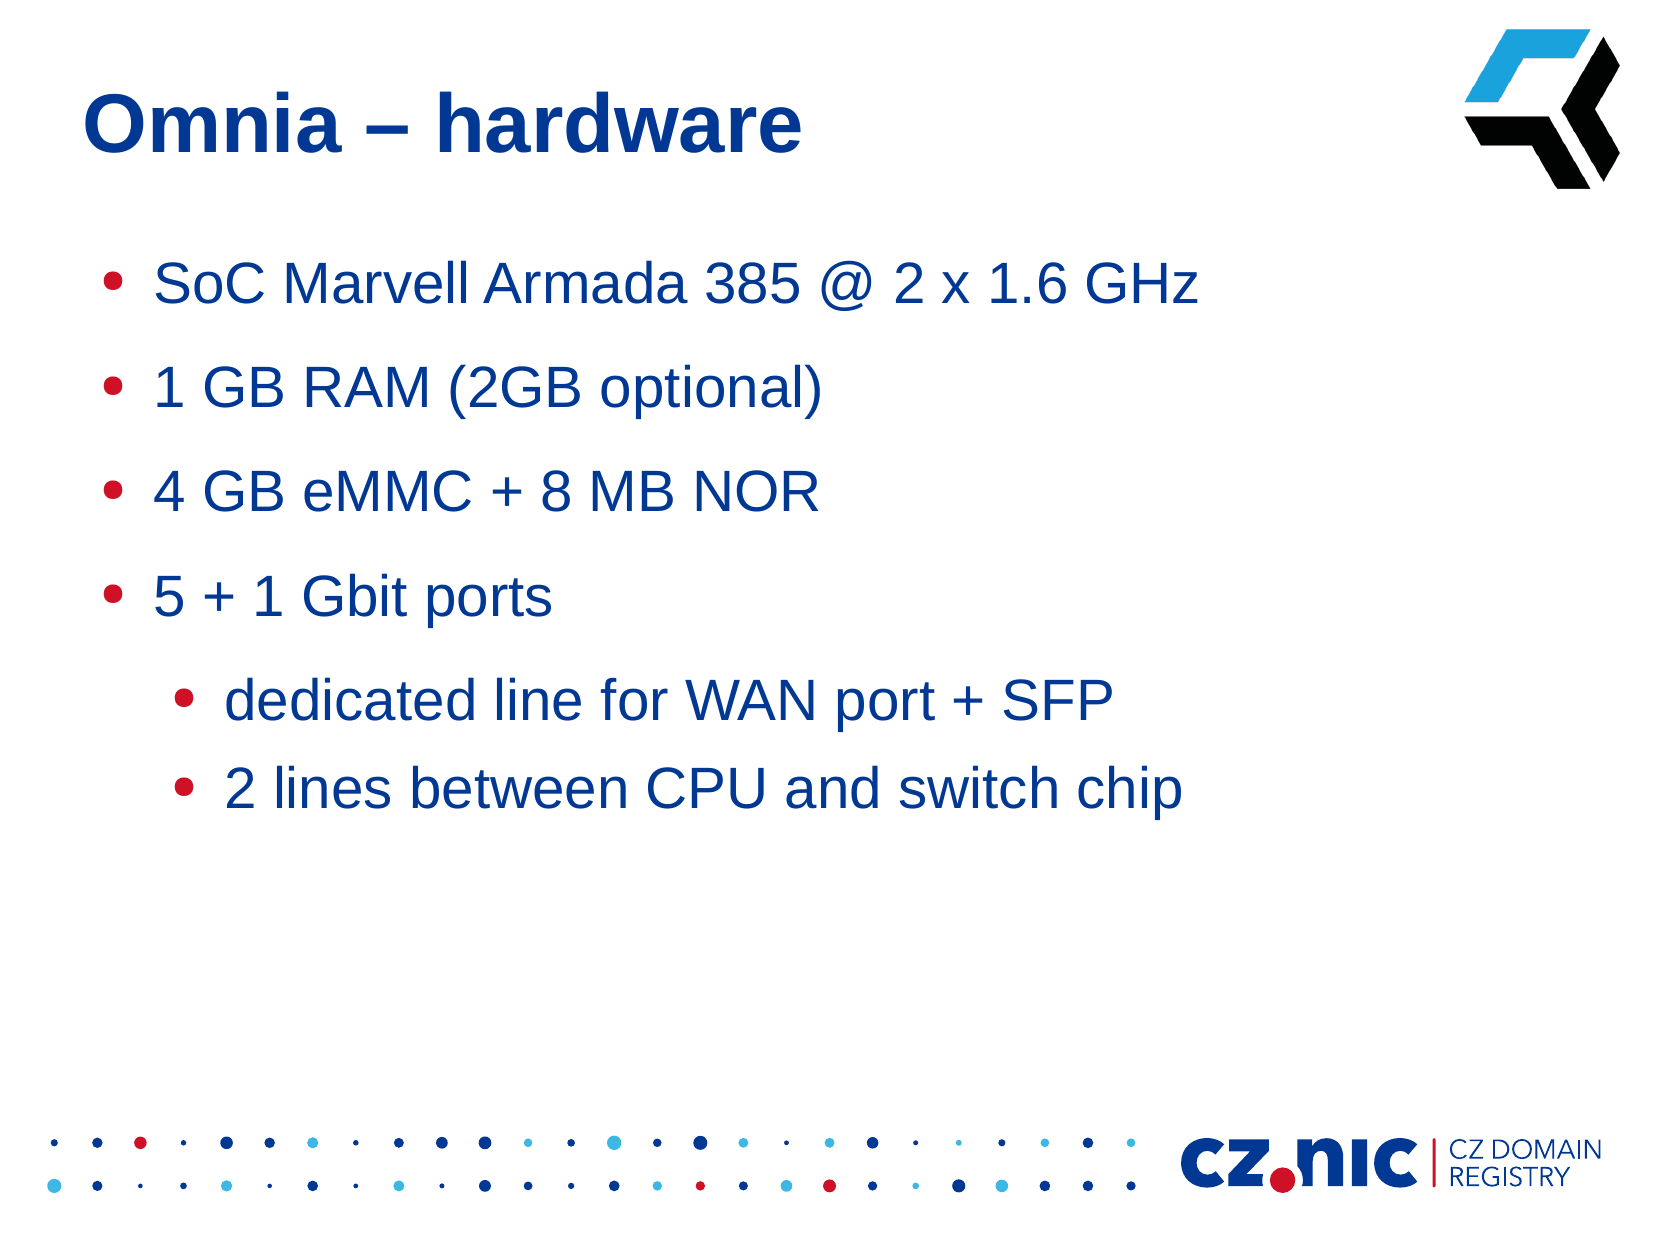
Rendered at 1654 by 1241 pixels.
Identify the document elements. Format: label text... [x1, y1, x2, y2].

picture [1464, 29, 1620, 190]
list SoC Marvell Armada 385 @ 2 x 1.6 GHz 1 GB RAM (2GB optional) 4 GB eMMC + 8 MB NOR 5 + 1 Gbit ports dedicated line for WAN port + SFP 2 lines between CPU and switch chip [82, 250, 1571, 1087]
title Omnia – hardware [82, 70, 1464, 178]
